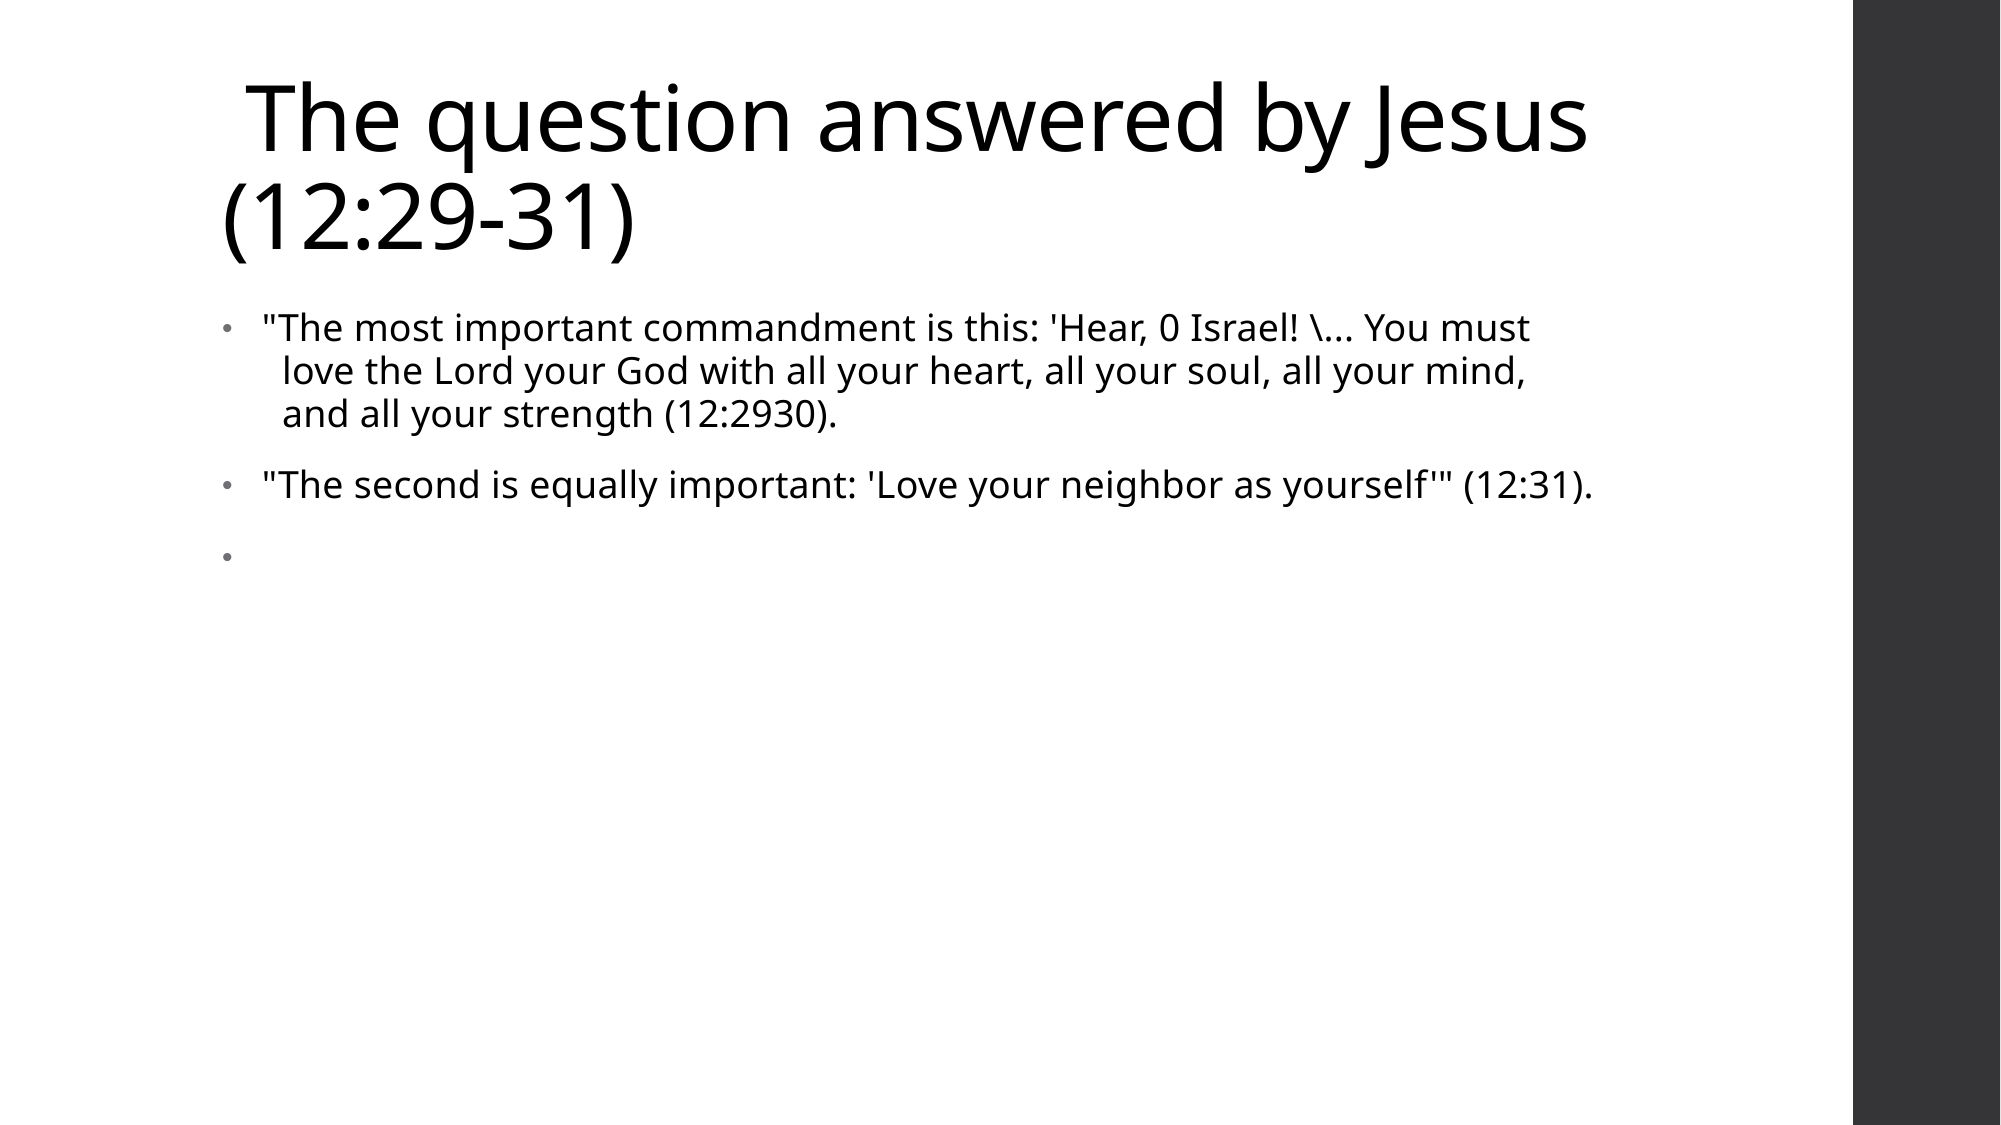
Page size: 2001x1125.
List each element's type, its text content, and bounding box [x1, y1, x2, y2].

list "The most important commandment is this: 'Hear, 0 Israel! \... You must love the Lord your God with all your heart, all your soul, all your mind, and all your strength (12:2930). "The second is equally important: 'Love your neighbor as yourself'" (12:31). [206, 299, 1617, 1014]
title The question answered by Jesus (12:29-31) [206, 60, 1797, 278]
